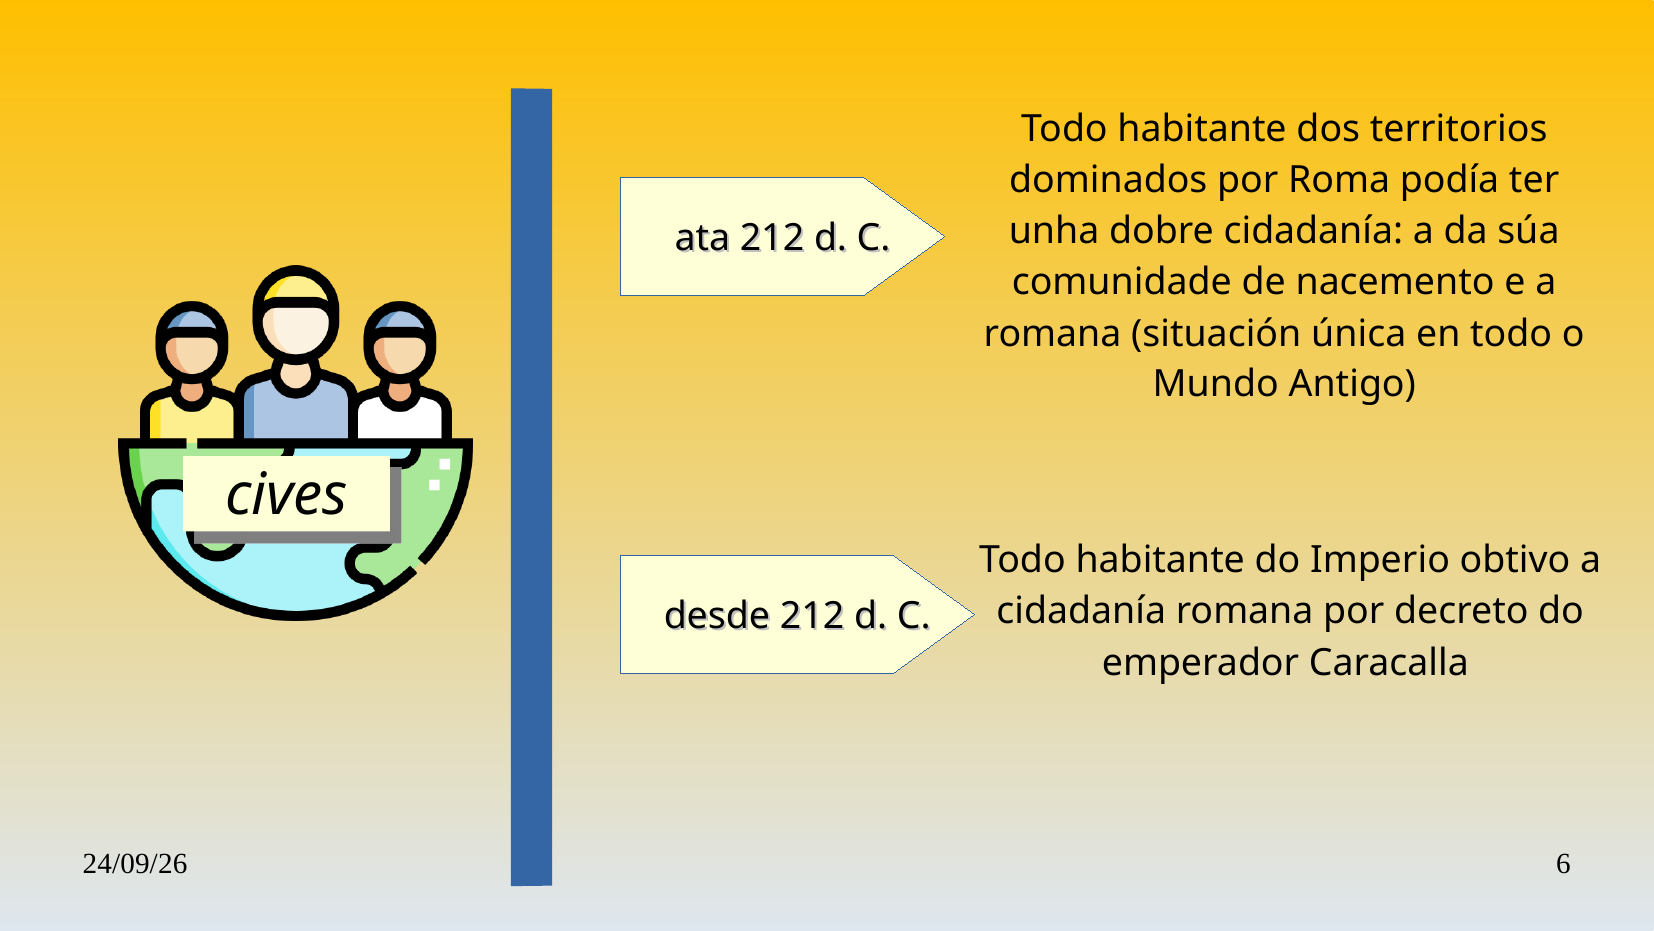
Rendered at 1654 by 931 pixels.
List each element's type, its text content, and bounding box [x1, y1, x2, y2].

text_box cives [183, 456, 390, 532]
text_box Todo habitante dos territorios dominados por Roma podía ter unha dobre cidadanía: a da súa comunidade de nacemento e a romana (situación única en todo o Mundo Antigo) [944, 94, 1625, 427]
text_box Todo habitante do Imperio obtivo a cidadanía romana por decreto do emperador Caracalla [950, 525, 1630, 752]
text_box ata 212 d. C. [620, 177, 945, 296]
picture [118, 265, 473, 621]
text_box desde 212 d. C. [620, 555, 975, 674]
